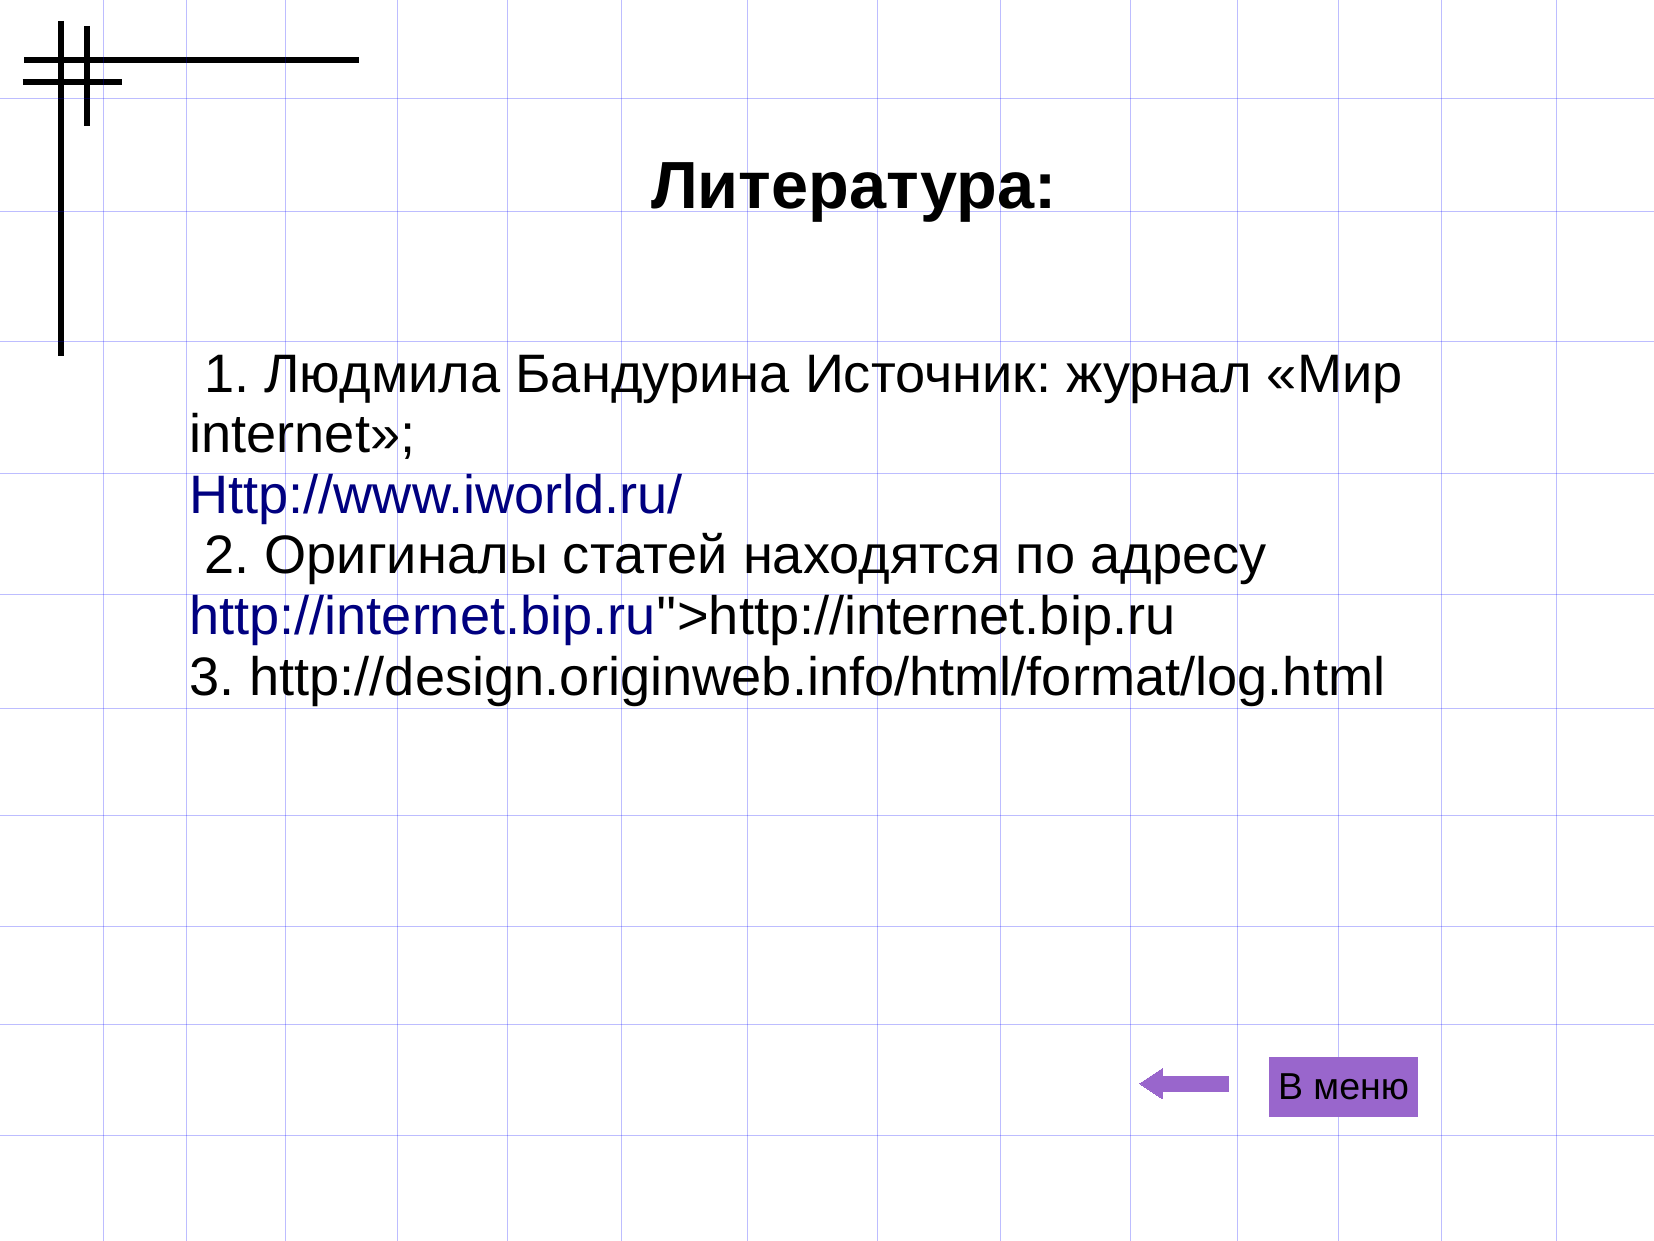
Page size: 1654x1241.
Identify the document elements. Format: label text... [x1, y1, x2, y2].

text_box Литература: 1. Людмила Бандурина Источник: журнал «Мир internet»; Http://www.iworld.ru/ 2. Оригиналы статей находятся по адресу http://internet.bip.ru''>http://internet.bip.ru 3. http://design.originweb.info/html/format/log.html [174, 140, 1533, 841]
text_box В меню [1269, 1057, 1418, 1117]
text_box [1139, 1068, 1229, 1099]
